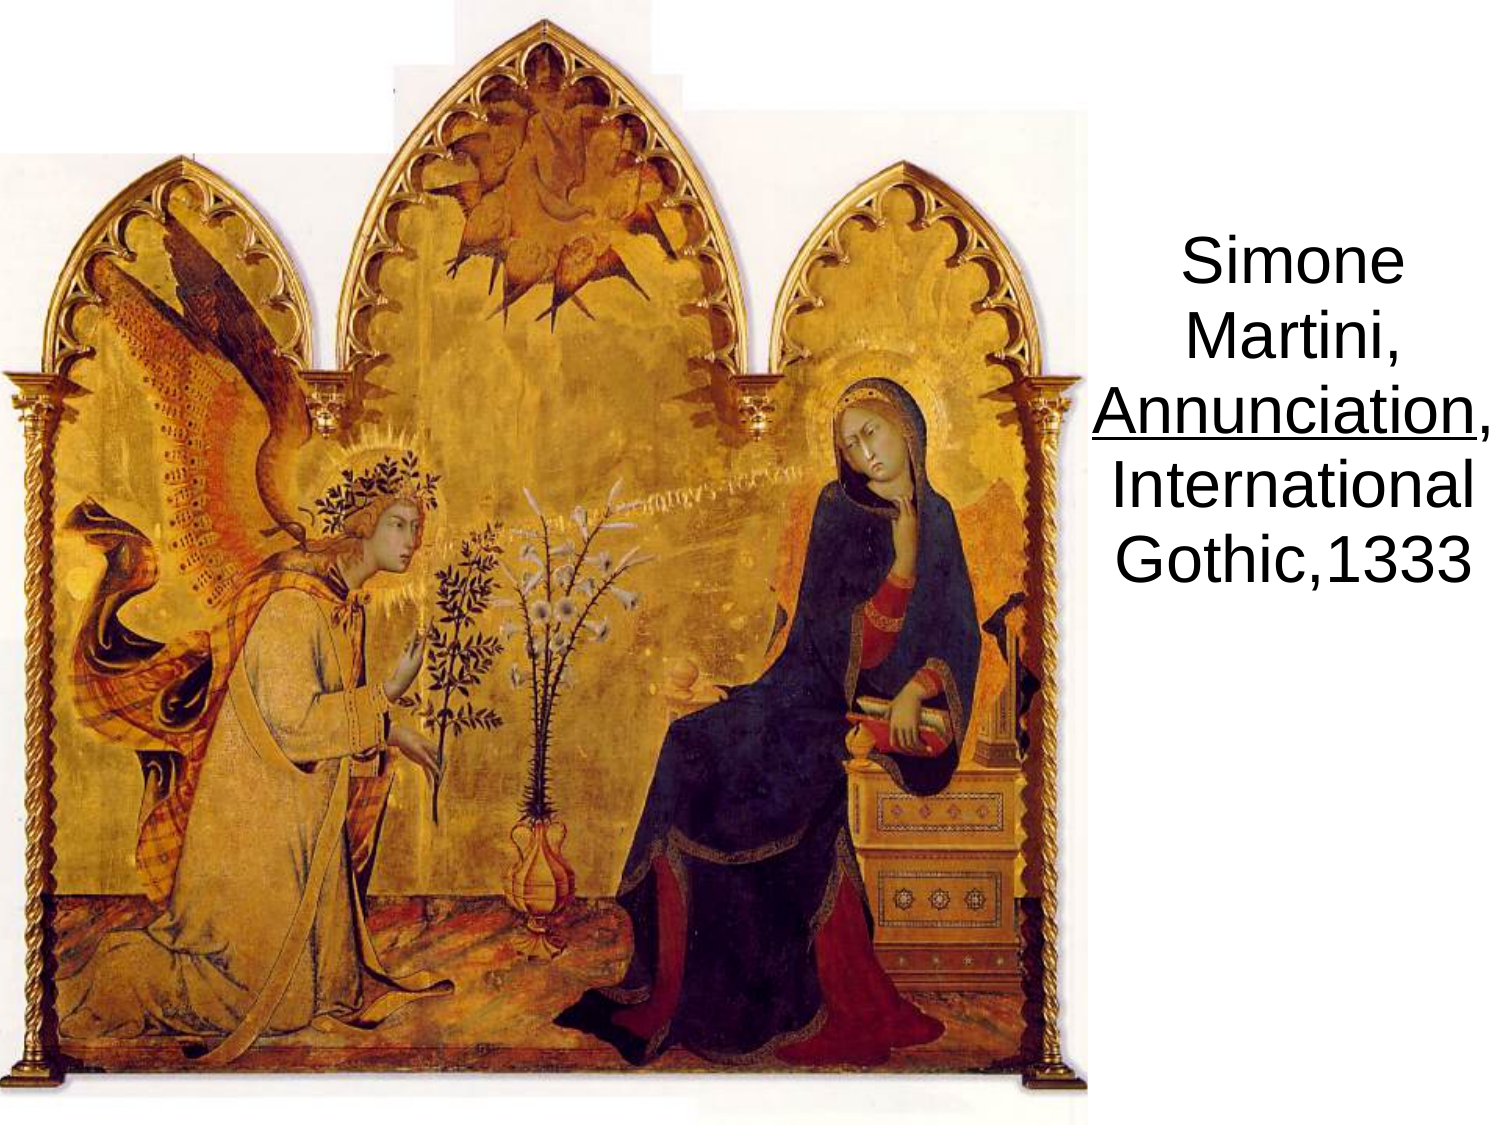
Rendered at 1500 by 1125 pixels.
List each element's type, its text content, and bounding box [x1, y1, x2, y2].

title Simone Martini, Annunciation, International Gothic,1333 [1088, 45, 1500, 776]
picture [0, 0, 1088, 1125]
